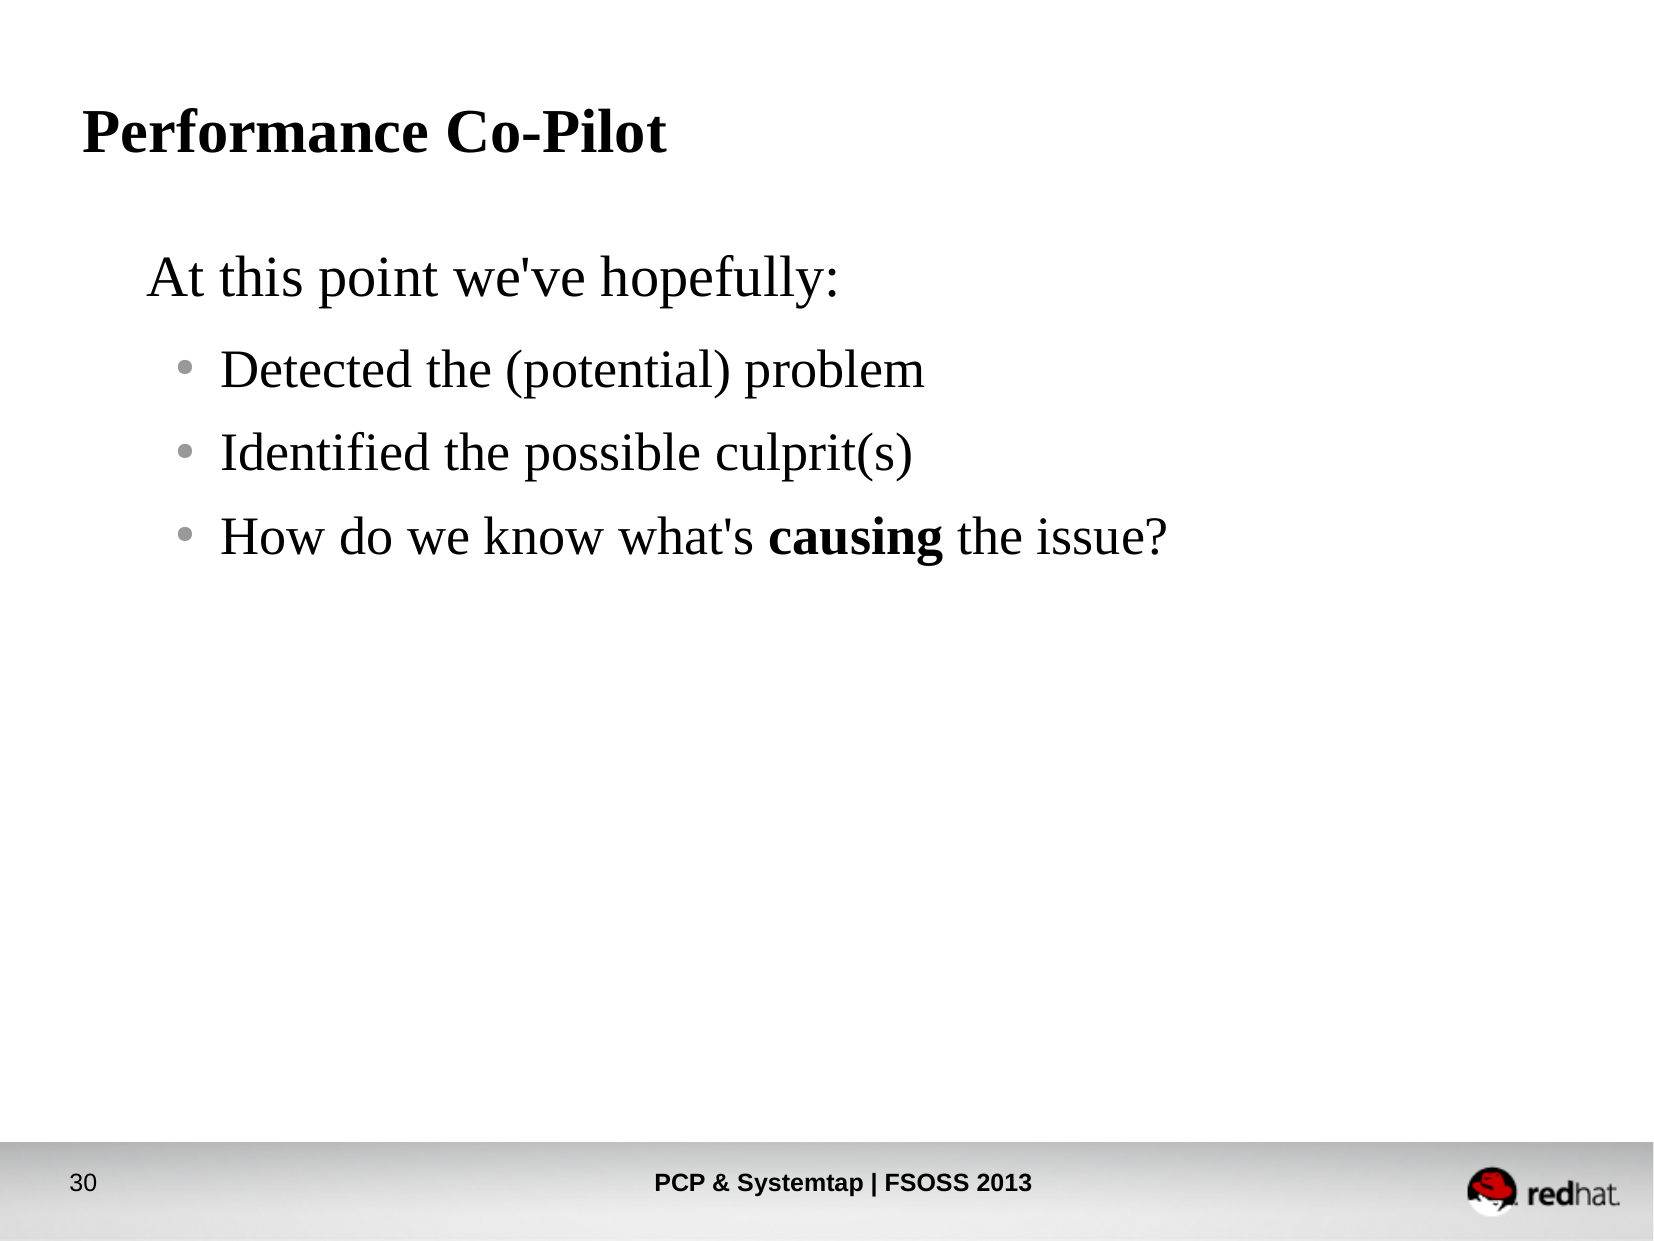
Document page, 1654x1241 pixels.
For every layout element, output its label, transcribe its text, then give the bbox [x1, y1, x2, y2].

list At this point we've hopefully: Detected the (potential) problem Identified the possible culprit(s) How do we know what's causing the issue? [86, 244, 1576, 1039]
picture [0, 1142, 1654, 1241]
title Performance Co-Pilot [82, 37, 1571, 226]
